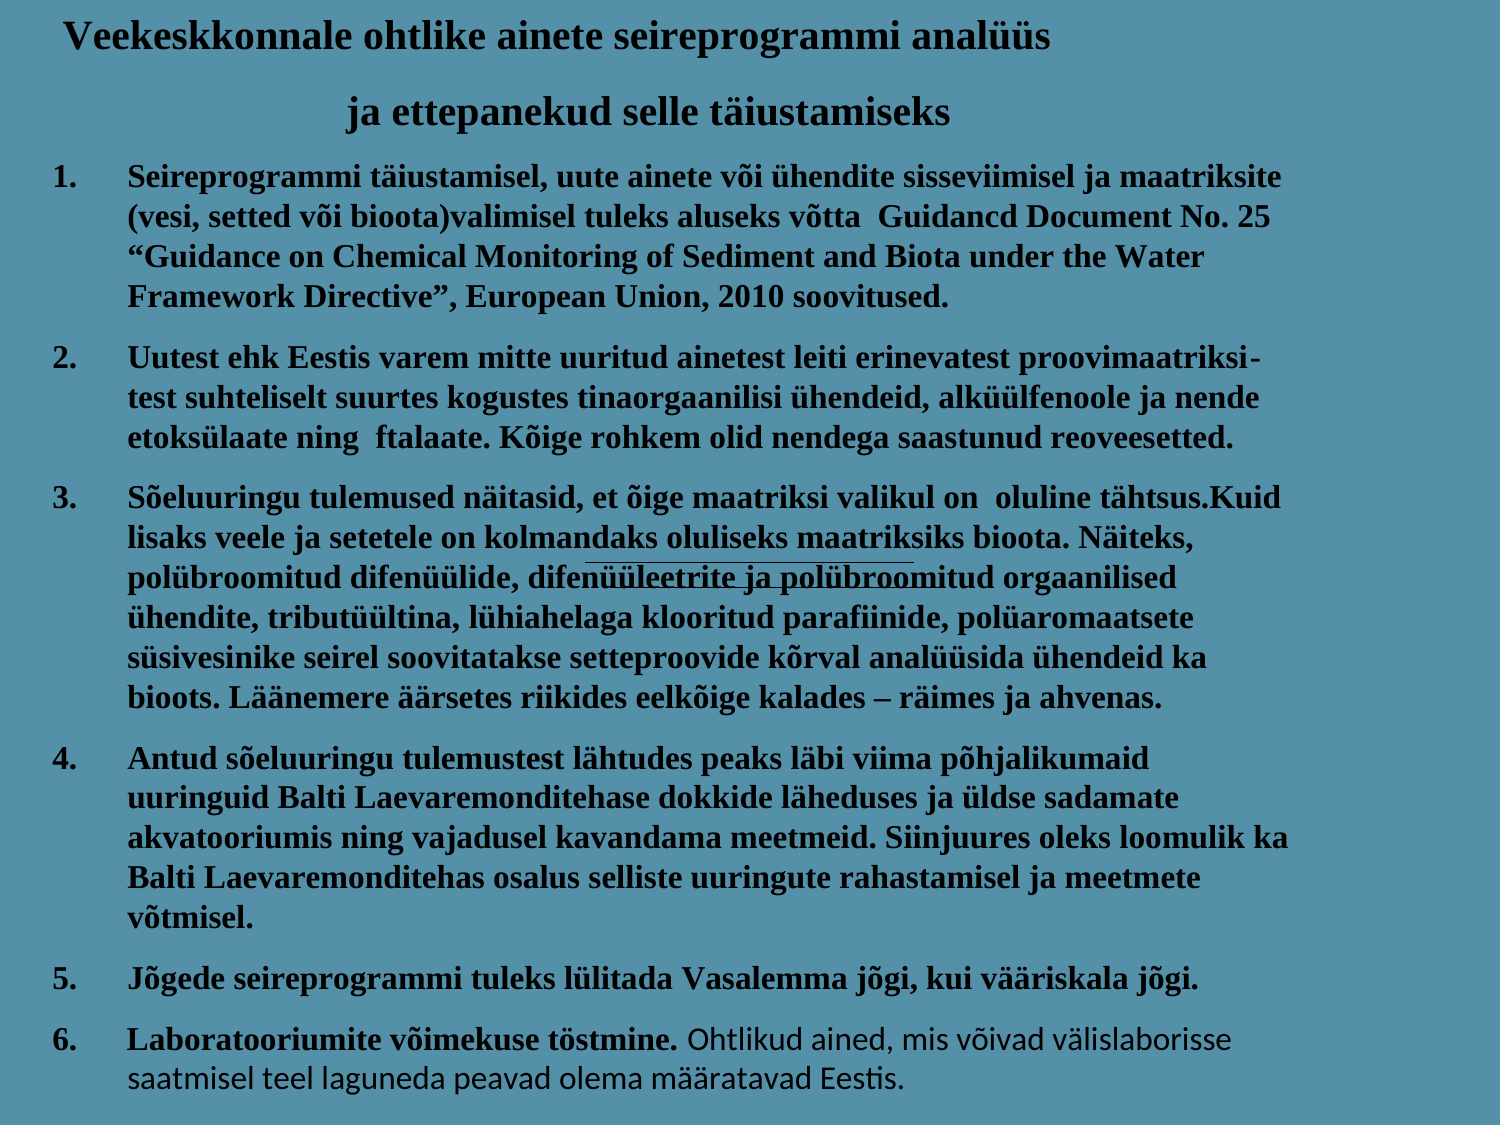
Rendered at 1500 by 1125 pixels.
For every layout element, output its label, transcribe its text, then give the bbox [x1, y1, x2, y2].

text_box Veekeskkonnale ohtlike ainete seireprogrammi analüüs ja ettepanekud selle täiustamiseks Seireprogrammi täiustamisel, uute ainete või ühendite sisseviimisel ja maatriksite (vesi, setted või bioota)valimisel tuleks aluseks võtta Guidancd Document No. 25 “Guidance on Chemical Monitoring of Sediment and Biota under the Water Framework Directive”, European Union, 2010 soovitused. Uutest ehk Eestis varem mitte uuritud ainetest leiti erinevatest proovimaatriksi-test suhteliselt suurtes kogustes tinaorgaanilisi ühendeid, alküülfenoole ja nende etoksülaate ning ftalaate. Kõige rohkem olid nendega saastunud reoveesetted. Sõeluuringu tulemused näitasid, et õige maatriksi valikul on oluline tähtsus.Kuid lisaks veele ja setetele on kolmandaks oluliseks maatriksiks bioota. Näiteks, polübroomitud difenüülide, difenüüleetrite ja polübroomitud orgaanilised ühendite, tributüültina, lühiahelaga klooritud parafiinide, polüaromaatsete süsivesinike seirel soovitatakse setteproovide kõrval analüüsida ühendeid ka bioots. Läänemere äärsetes riikides eelkõige kalades – räimes ja ahvenas. Antud sõeluuringu tulemustest lähtudes peaks läbi viima põhjalikumaid uuringuid Balti Laevaremonditehase dokkide läheduses ja üldse sadamate akvatooriumis ning vajadusel kavandama meetmeid. Siinjuures oleks loomulik ka Balti Laevaremonditehas osalus selliste uuringute rahastamisel ja meetmete võtmisel. Jõgede seireprogrammi tuleks lülitada Vasalemma jõgi, kui vääriskala jõgi. 6. Laboratooriumite võimekuse töstmine. Ohtlikud ained, mis võivad välislaborisse saatmisel teel laguneda peavad olema määratavad Eestis. [37, 0, 1313, 1125]
